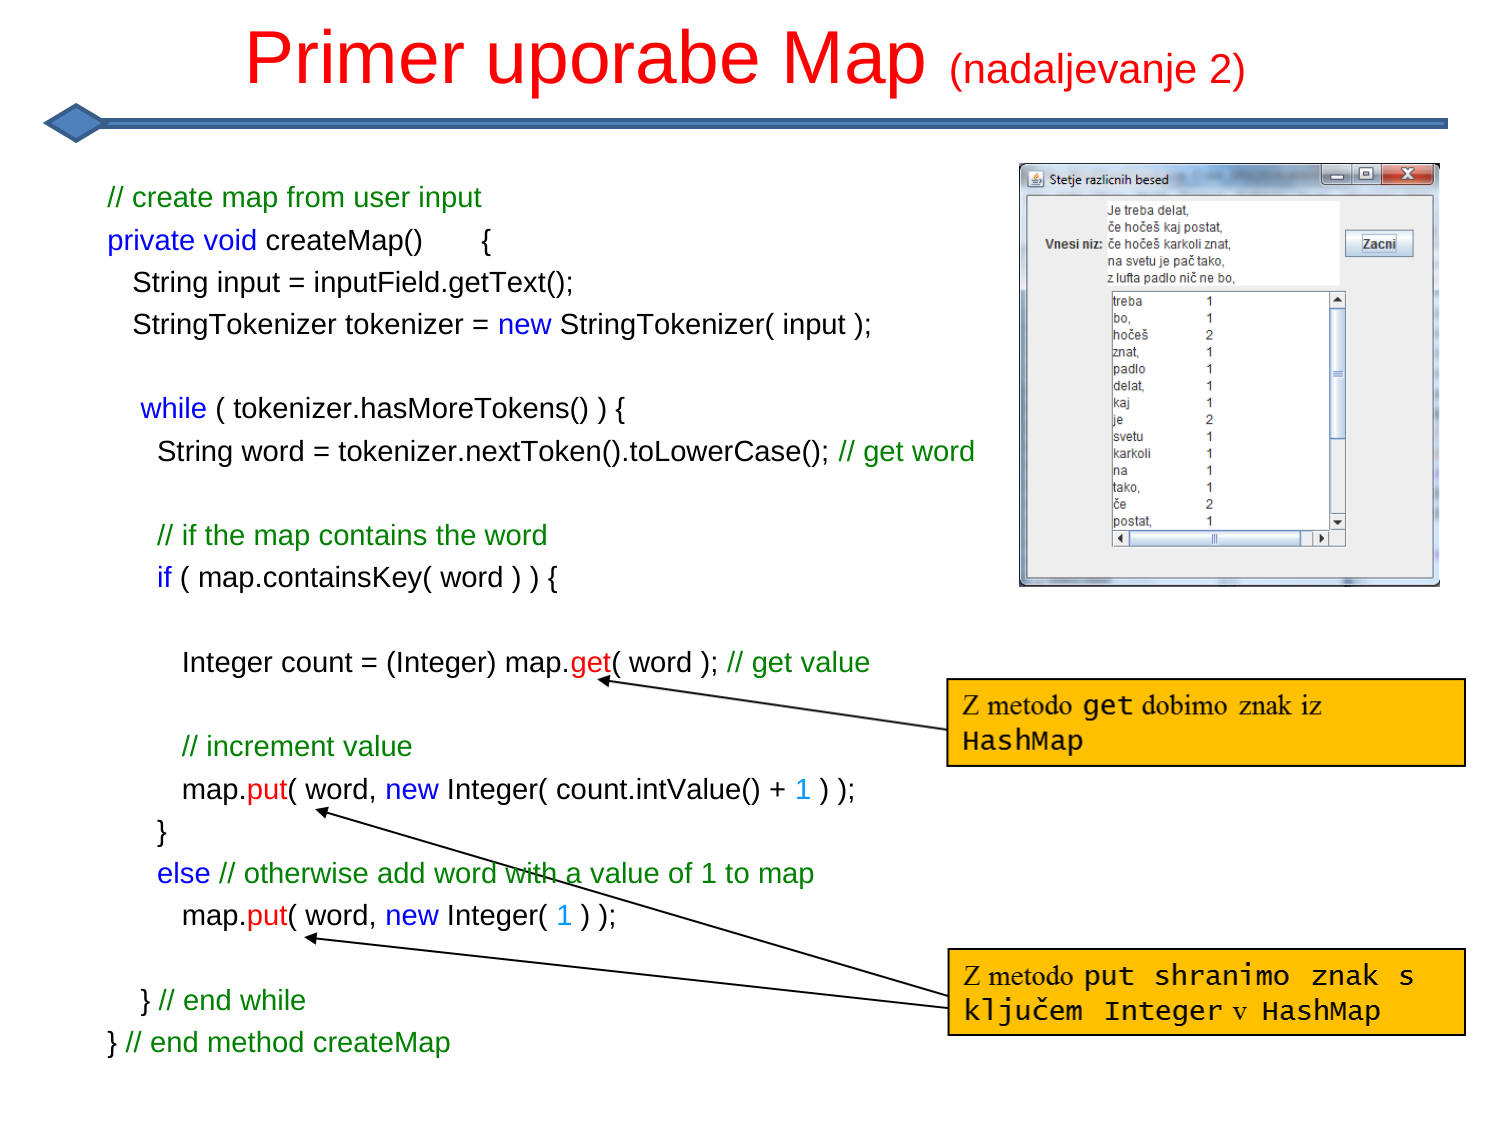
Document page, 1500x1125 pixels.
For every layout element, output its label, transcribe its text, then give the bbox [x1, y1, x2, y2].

picture [1174, 796, 1466, 1045]
picture [1174, 163, 1440, 587]
picture [1174, 666, 1466, 775]
title Primer uporabe Map (nadaljevanje 2) [70, 0, 1421, 108]
text_box // create map from user input private void createMap() { String input = inputField.getText(); StringTokenizer tokenizer = new StringTokenizer( input ); while ( tokenizer.hasMoreTokens() ) { String word = tokenizer.nextToken().toLowerCase(); // get word // if the map contains the word if ( map.containsKey( word ) ) { Integer count = (Integer) map.get( word ); // get value // increment value map.put( word, new Integer( count.intValue() + 1 ) ); } else // otherwise add word with a value of 1 to map map.put( word, new Integer( 1 ) ); } // end while } // end method createMap [35, 128, 1174, 1067]
